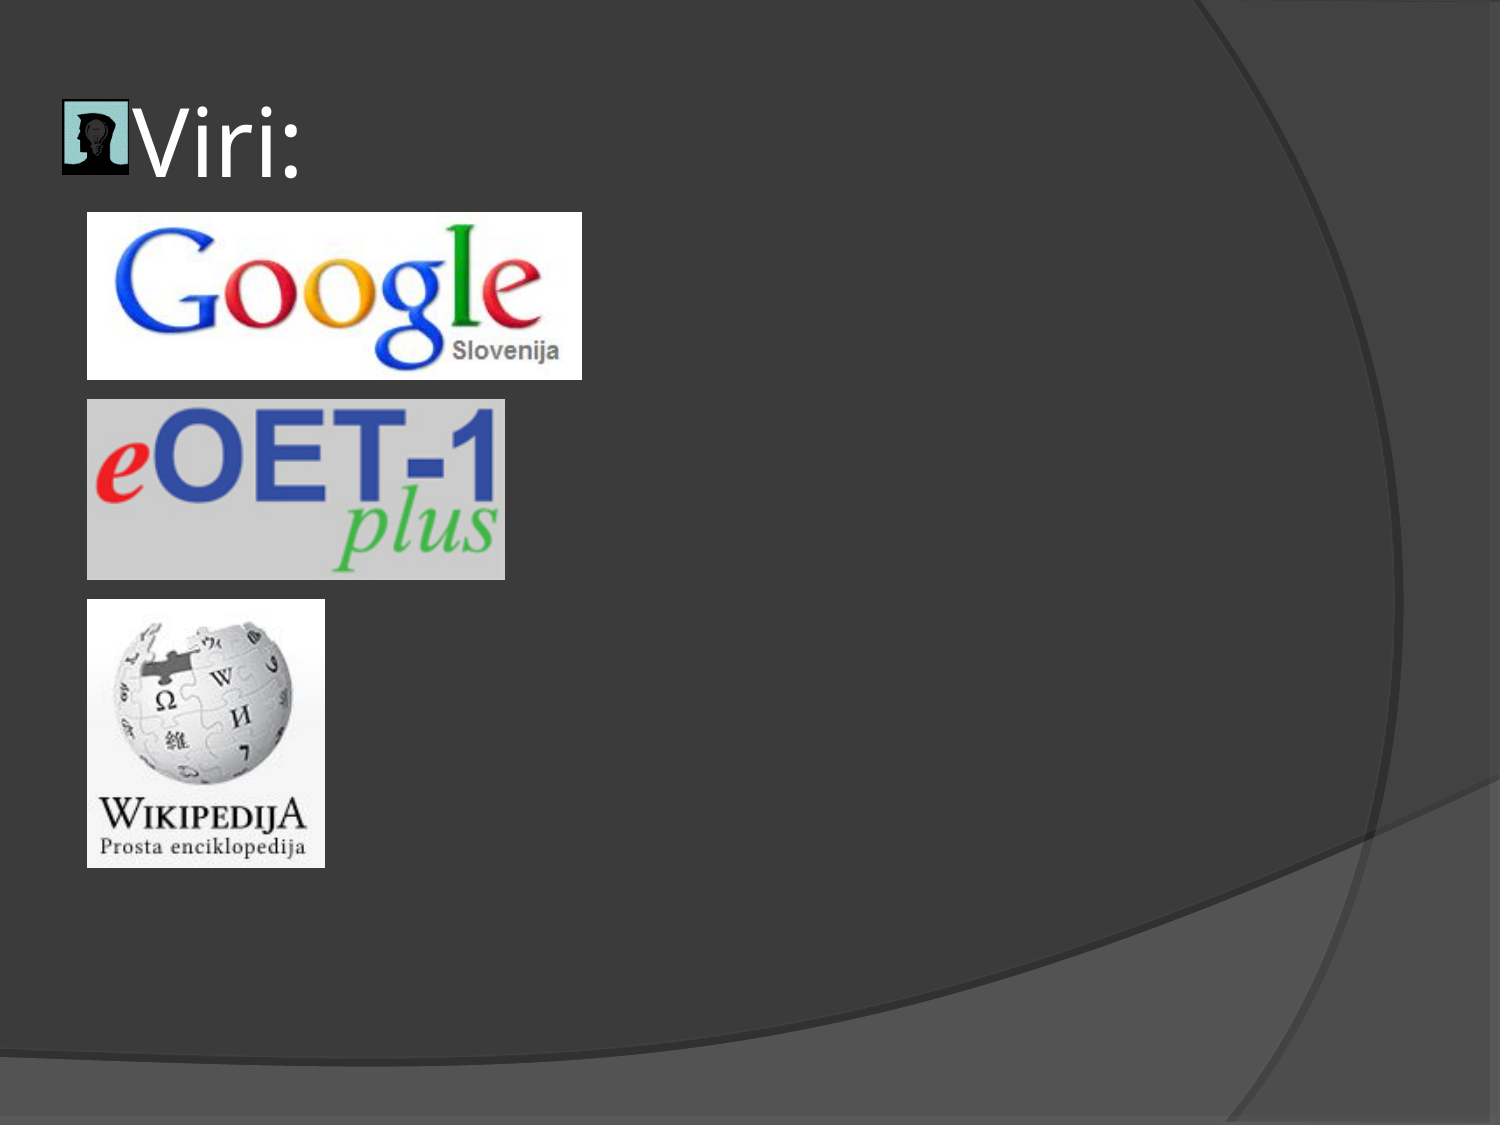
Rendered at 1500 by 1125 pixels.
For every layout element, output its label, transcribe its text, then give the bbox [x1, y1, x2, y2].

picture [87, 399, 505, 580]
picture [87, 212, 582, 380]
picture [87, 599, 325, 868]
title Viri: [75, 45, 1300, 233]
picture [62, 99, 129, 175]
